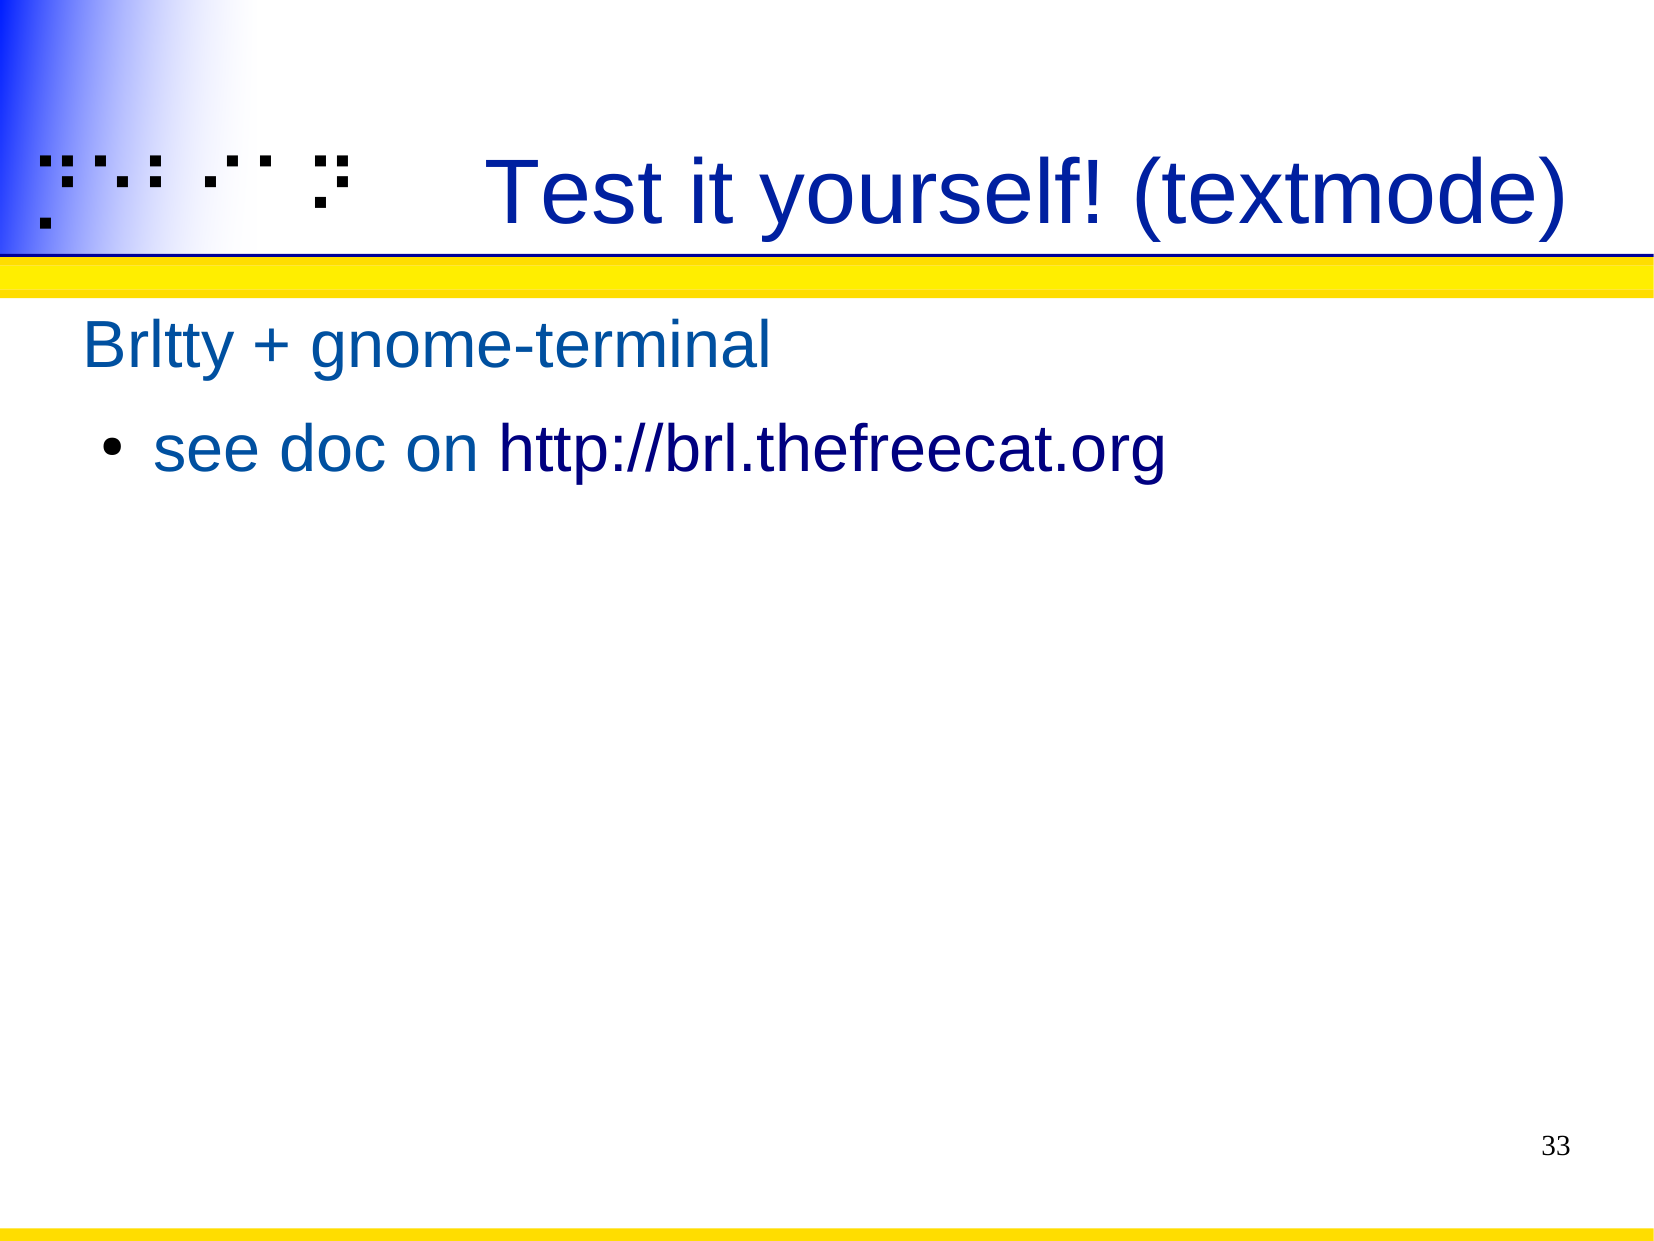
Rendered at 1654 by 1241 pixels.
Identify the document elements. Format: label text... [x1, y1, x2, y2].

title Test it yourself! (textmode) [372, 134, 1571, 250]
list Brltty + gnome-terminal see doc on http://brl.thefreecat.org [82, 307, 1571, 1111]
